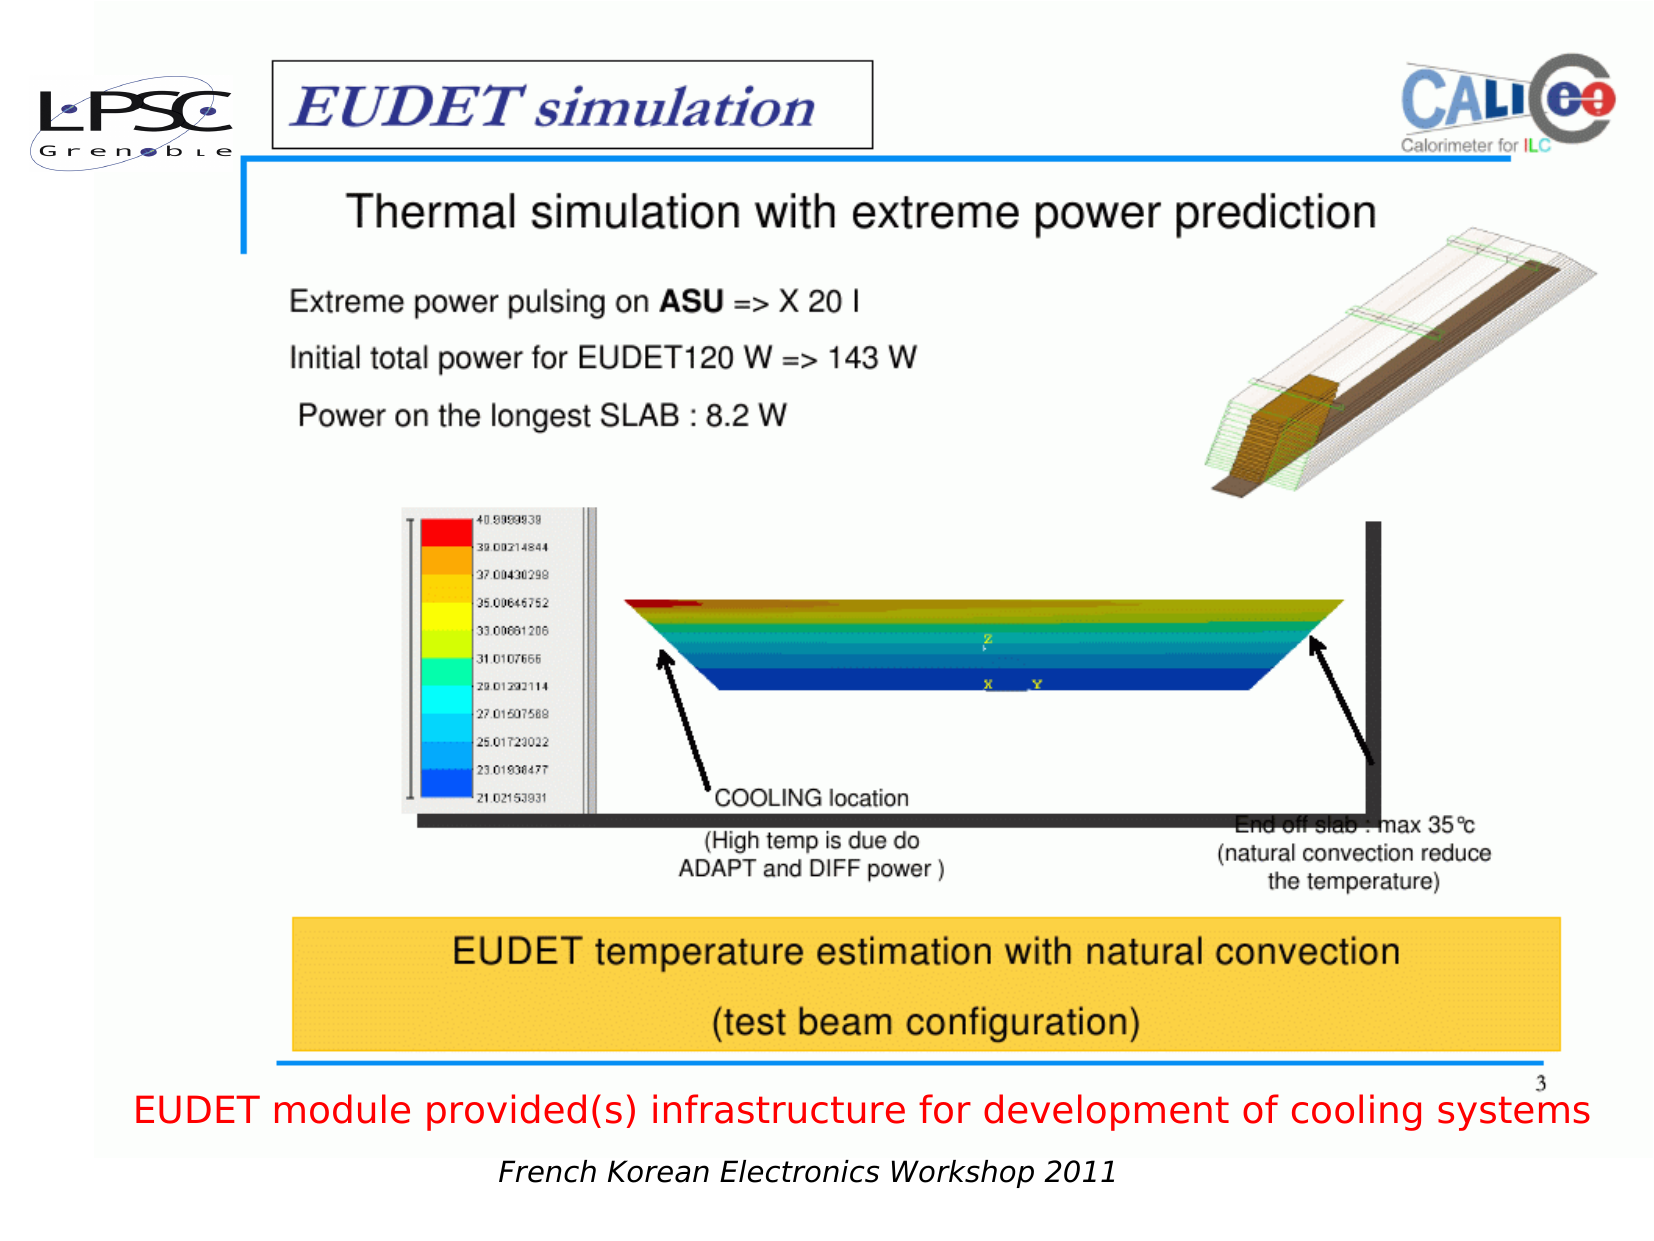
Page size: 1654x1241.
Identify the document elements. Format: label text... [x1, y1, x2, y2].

picture [29, 1, 1653, 1158]
text_box EUDET module provided(s) infrastructure for development of cooling systems [118, 1080, 1605, 1140]
